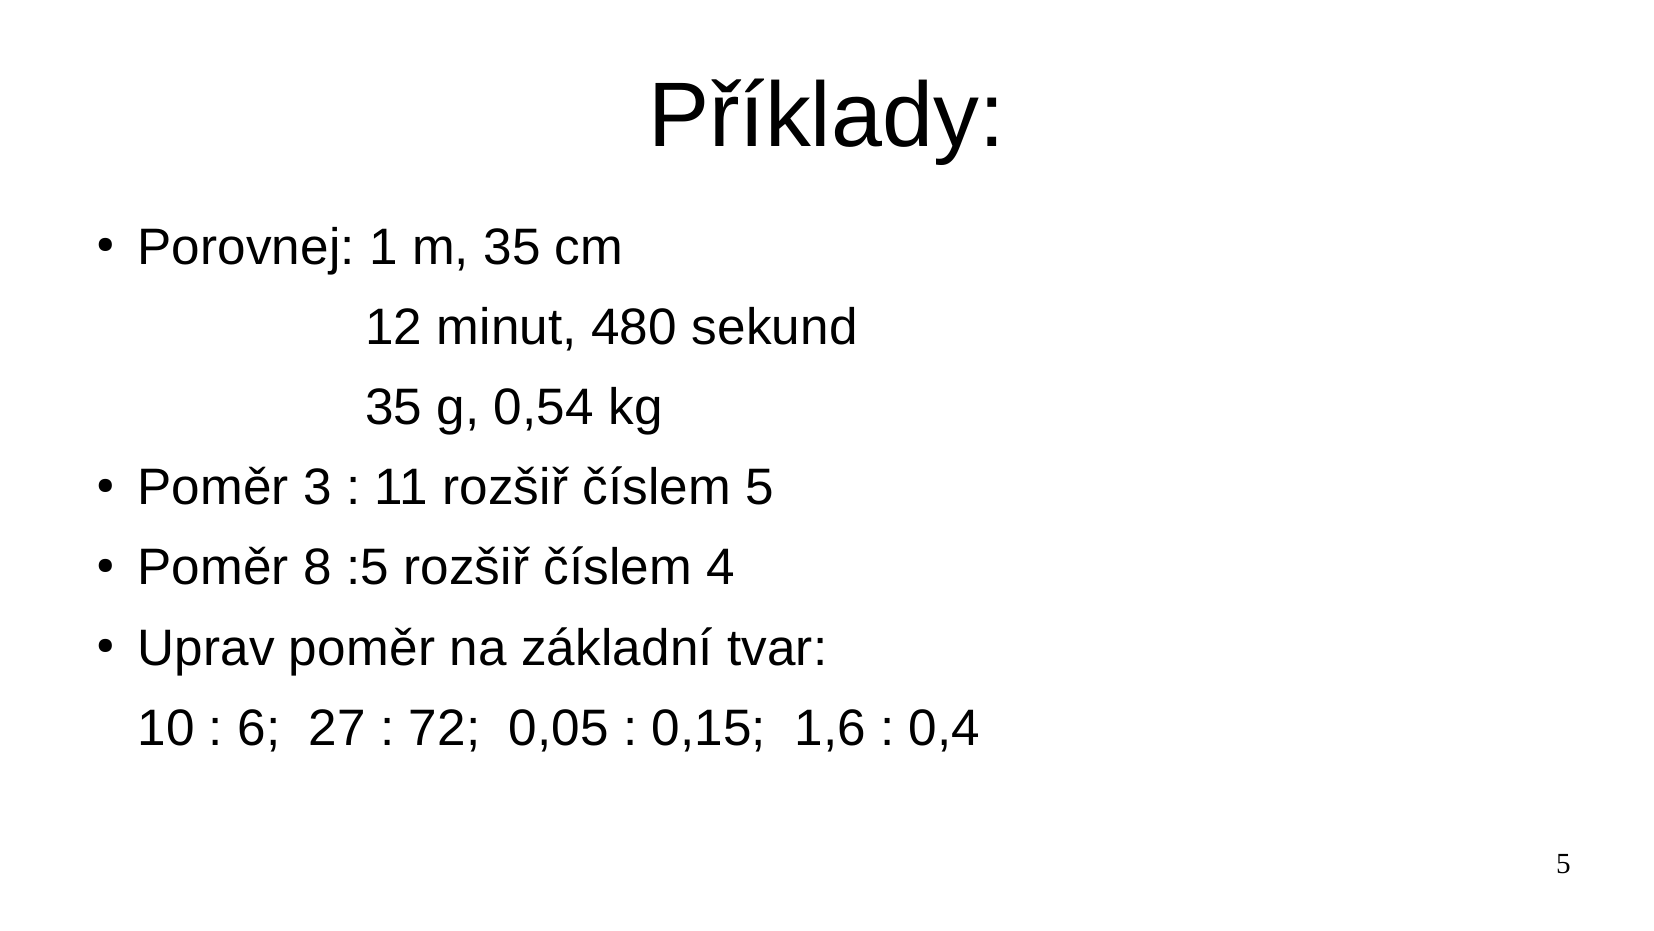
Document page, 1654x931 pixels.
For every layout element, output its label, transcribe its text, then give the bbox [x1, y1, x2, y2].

list Porovnej: 1 m, 35 cm 12 minut, 480 sekund 35 g, 0,54 kg Poměr 3 : 11 rozšiř číslem 5 Poměr 8 :5 rozšiř číslem 4 Uprav poměr na základní tvar: 10 : 6; 27 : 72; 0,05 : 0,15; 1,6 : 0,4 [82, 217, 1571, 758]
title Příklady: [82, 37, 1571, 193]
